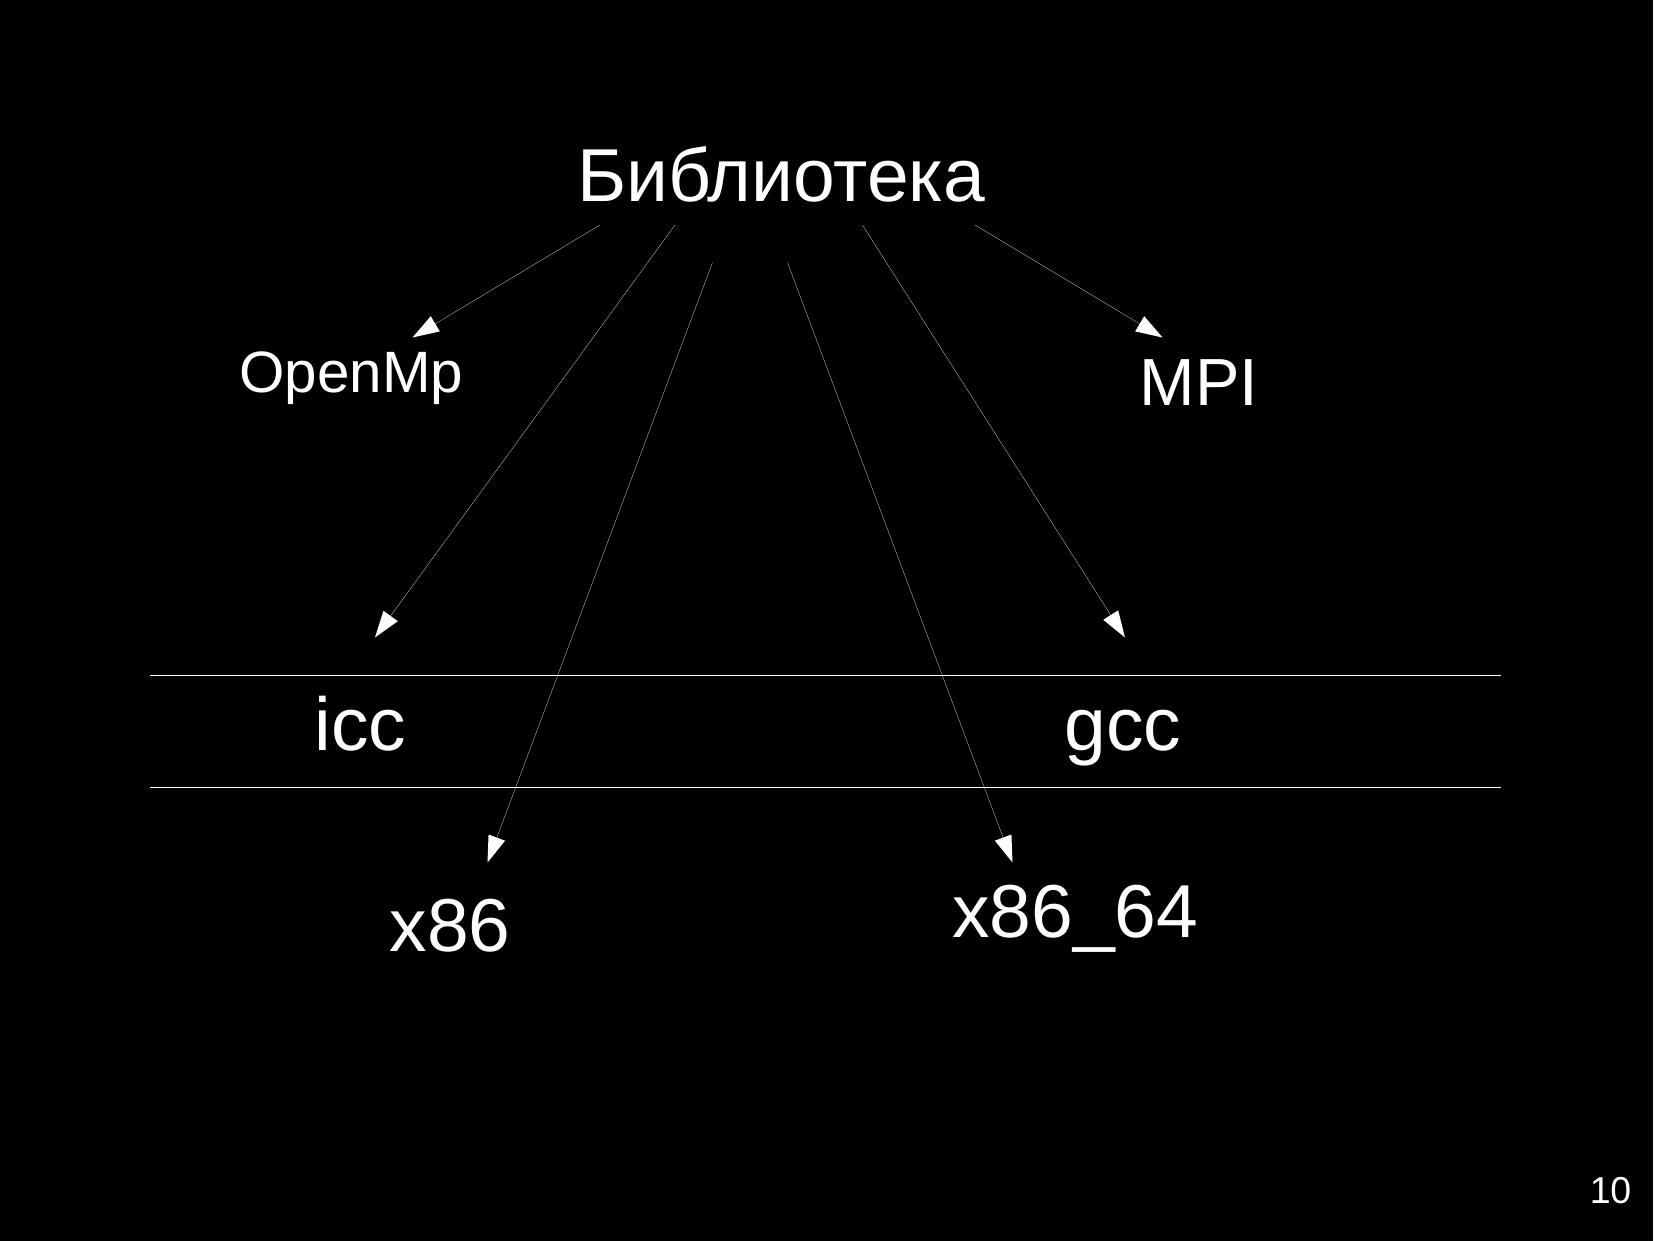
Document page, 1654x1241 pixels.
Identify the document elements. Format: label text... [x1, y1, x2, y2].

text_box 10 [1575, 1162, 1653, 1220]
text_box gcc [1050, 675, 1201, 774]
text_box x86 [375, 876, 563, 976]
text_box OpenMp [225, 332, 488, 413]
text_box x86_64 [937, 862, 1276, 962]
text_box MPI [1125, 337, 1501, 428]
text_box Библиотека [562, 126, 1051, 226]
text_box icc [300, 675, 488, 774]
